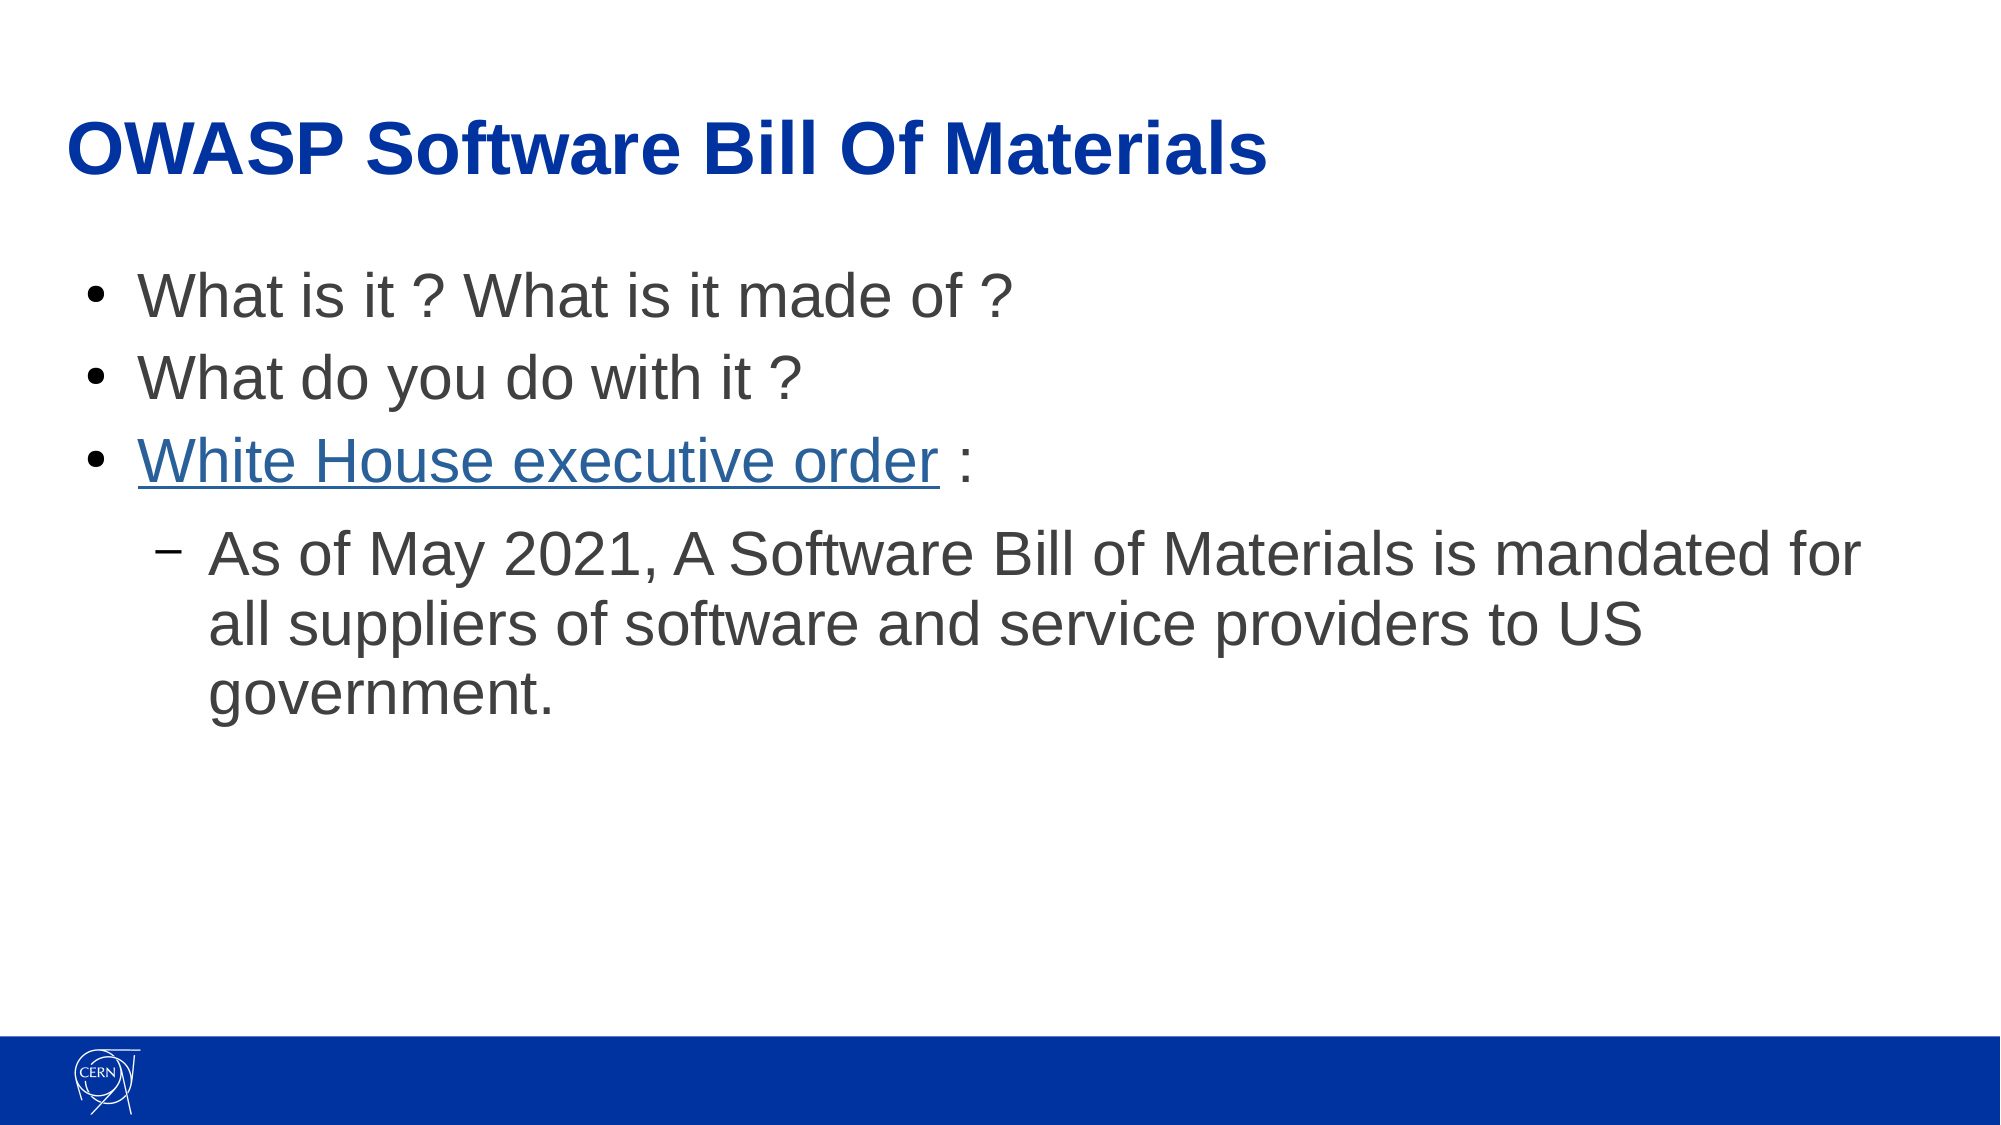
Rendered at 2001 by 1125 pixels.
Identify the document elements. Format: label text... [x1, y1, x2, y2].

title OWASP Software Bill Of Materials [66, 61, 1933, 237]
list What is it ? What is it made of ? What do you do with it ? White House executive order : As of May 2021, A Software Bill of Materials is mandated for all suppliers of software and service providers to US government. [61, 261, 1928, 1018]
picture [0, 1036, 2000, 1125]
